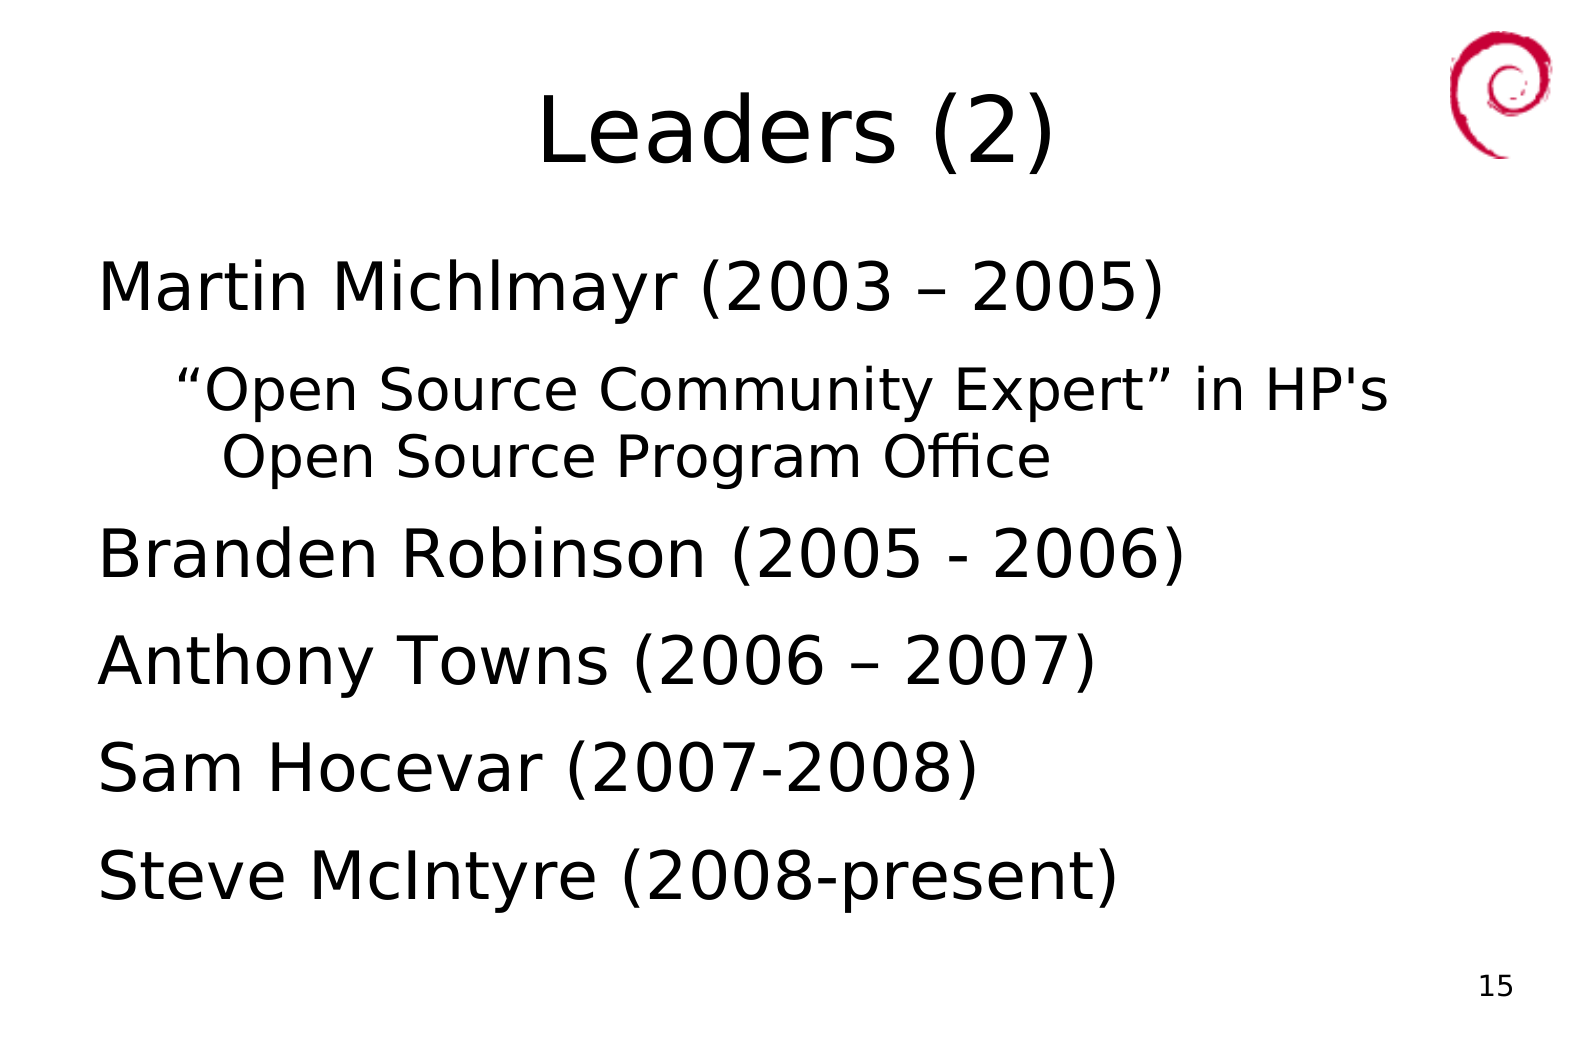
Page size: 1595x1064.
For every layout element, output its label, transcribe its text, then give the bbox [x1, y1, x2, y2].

title Leaders (2) [79, 49, 1515, 213]
list Martin Michlmayr (2003 – 2005) “Open Source Community Expert” in HP's Open Source Program Office Branden Robinson (2005 - 2006) Anthony Towns (2006 – 2007) Sam Hocevar (2007-2008) Steve McIntyre (2008-present) [79, 248, 1515, 951]
picture [1450, 31, 1555, 159]
